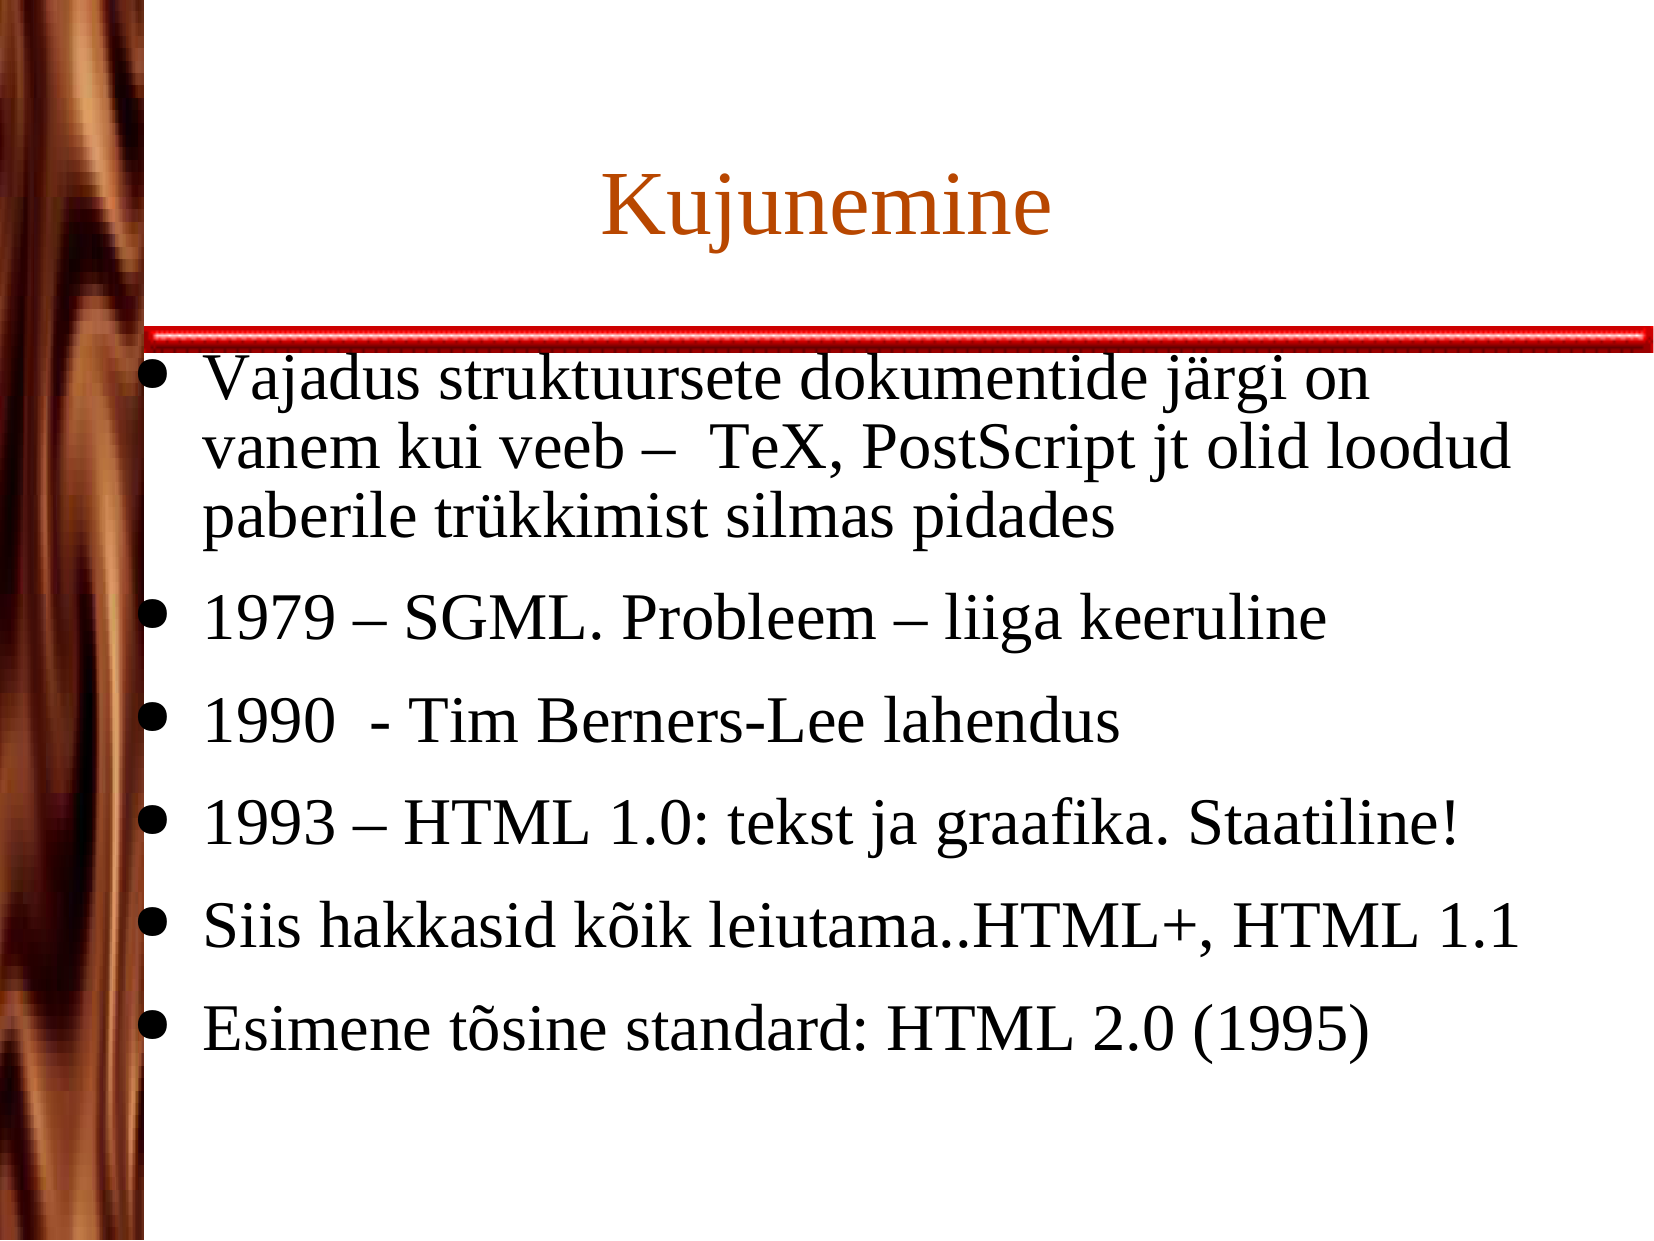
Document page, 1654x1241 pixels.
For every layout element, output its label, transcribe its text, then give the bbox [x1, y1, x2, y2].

picture [0, 0, 1654, 1240]
title Kujunemine [121, 100, 1533, 312]
list Vajadus struktuursete dokumentide järgi on vanem kui veeb – TeX, PostScript jt olid loodud paberile trükkimist silmas pidades 1979 – SGML. Probleem – liiga keeruline 1990 - Tim Berners-Lee lahendus 1993 – HTML 1.0: tekst ja graafika. Staatiline! Siis hakkasid kõik leiutama..HTML+, HTML 1.1 Esimene tõsine standard: HTML 2.0 (1995) [121, 344, 1533, 1126]
